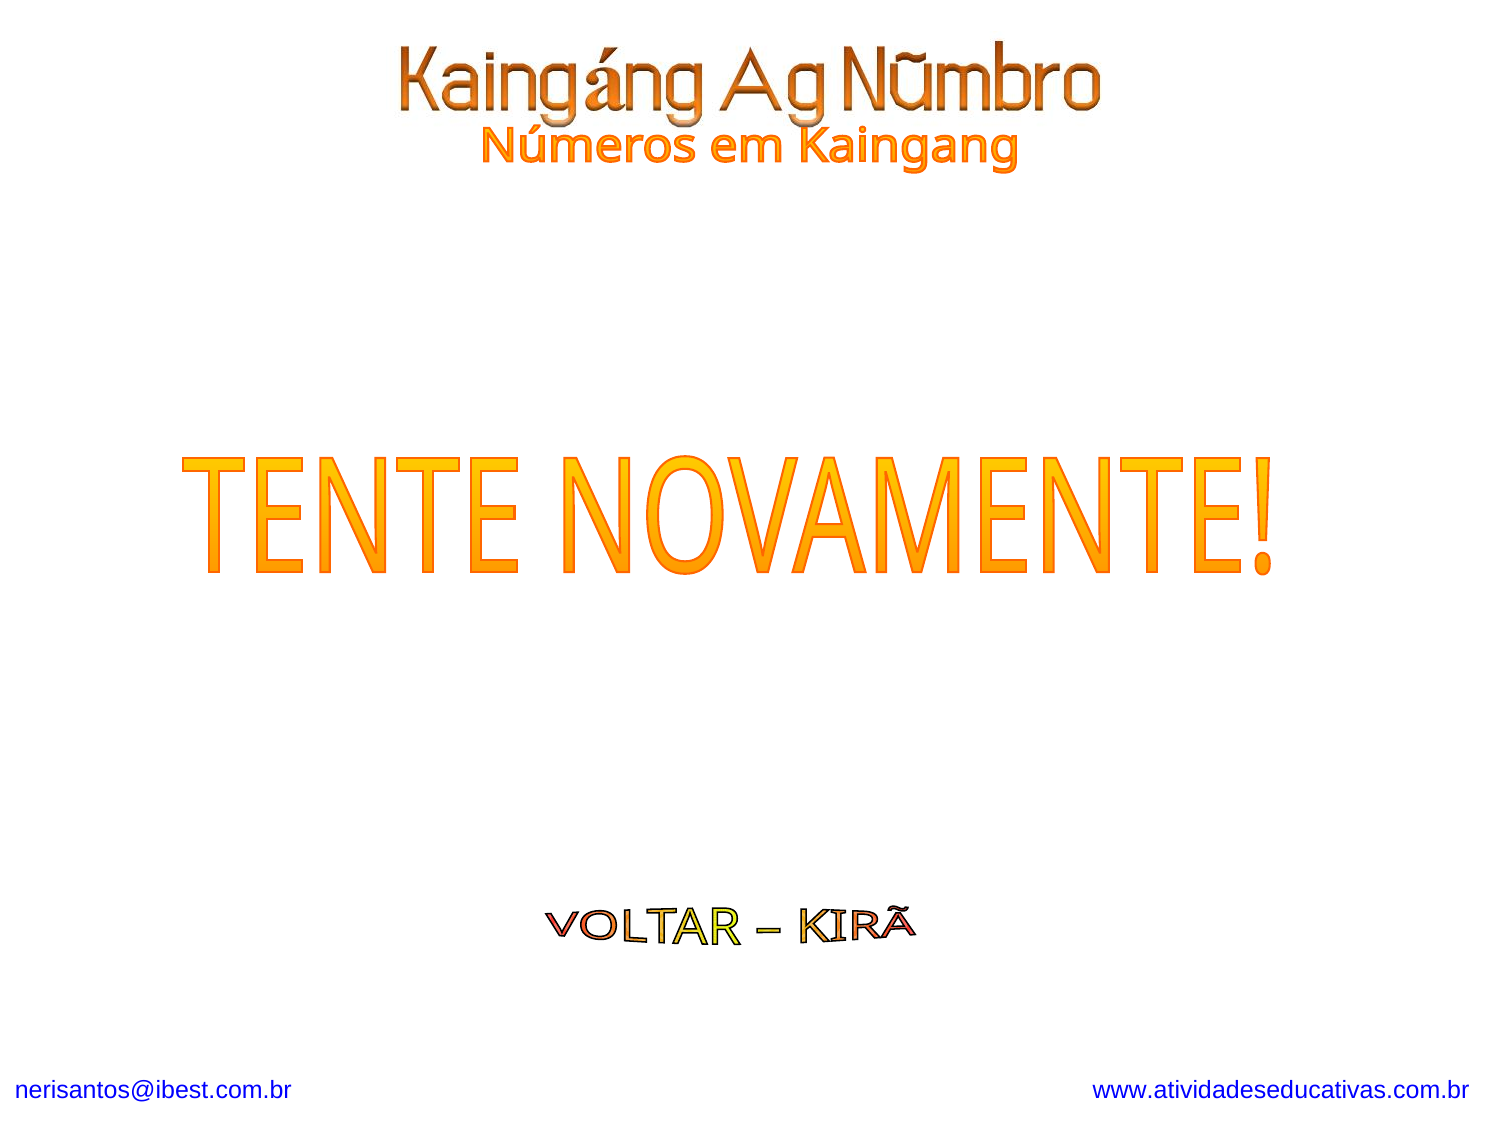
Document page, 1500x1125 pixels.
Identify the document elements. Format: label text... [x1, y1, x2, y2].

text_box TENTE NOVAMENTE! [647, 456, 723, 574]
text_box VOLTAR – KIRÃ [831, 909, 846, 942]
text_box TENTE NOVAMENTE! [256, 458, 303, 573]
text_box VOLTAR – KIRÃ [647, 908, 677, 943]
text_box TENTE NOVAMENTE! [1194, 458, 1241, 573]
text_box VOLTAR – KIRÃ [801, 909, 830, 943]
text_box TENTE NOVAMENTE! [320, 457, 386, 573]
text_box TENTE NOVAMENTE! [792, 457, 866, 573]
text_box TENTE NOVAMENTE! [564, 457, 630, 573]
text_box VOLTAR – KIRÃ [672, 908, 708, 945]
text_box TENTE NOVAMENTE! [1044, 457, 1109, 573]
text_box TENTE NOVAMENTE! [980, 458, 1027, 573]
text_box VOLTAR – KIRÃ [580, 910, 617, 940]
text_box VOLTAR – KIRÃ [624, 909, 647, 943]
text_box TENTE NOVAMENTE! [1121, 458, 1183, 573]
text_box TENTE NOVAMENTE! [183, 458, 245, 573]
text_box VOLTAR – KIRÃ [852, 910, 916, 940]
text_box TENTE NOVAMENTE! [728, 458, 798, 573]
text_box TENTE NOVAMENTE! [876, 457, 959, 573]
text_box TENTE NOVAMENTE! [470, 458, 517, 573]
text_box TENTE NOVAMENTE! [1255, 552, 1270, 575]
text_box VOLTAR – KIRÃ [712, 908, 741, 945]
picture [386, 31, 1114, 135]
text_box VOLTAR – KIRÃ [545, 912, 579, 937]
text_box TENTE NOVAMENTE! [1256, 458, 1269, 541]
text_box TENTE NOVAMENTE! [397, 458, 459, 573]
